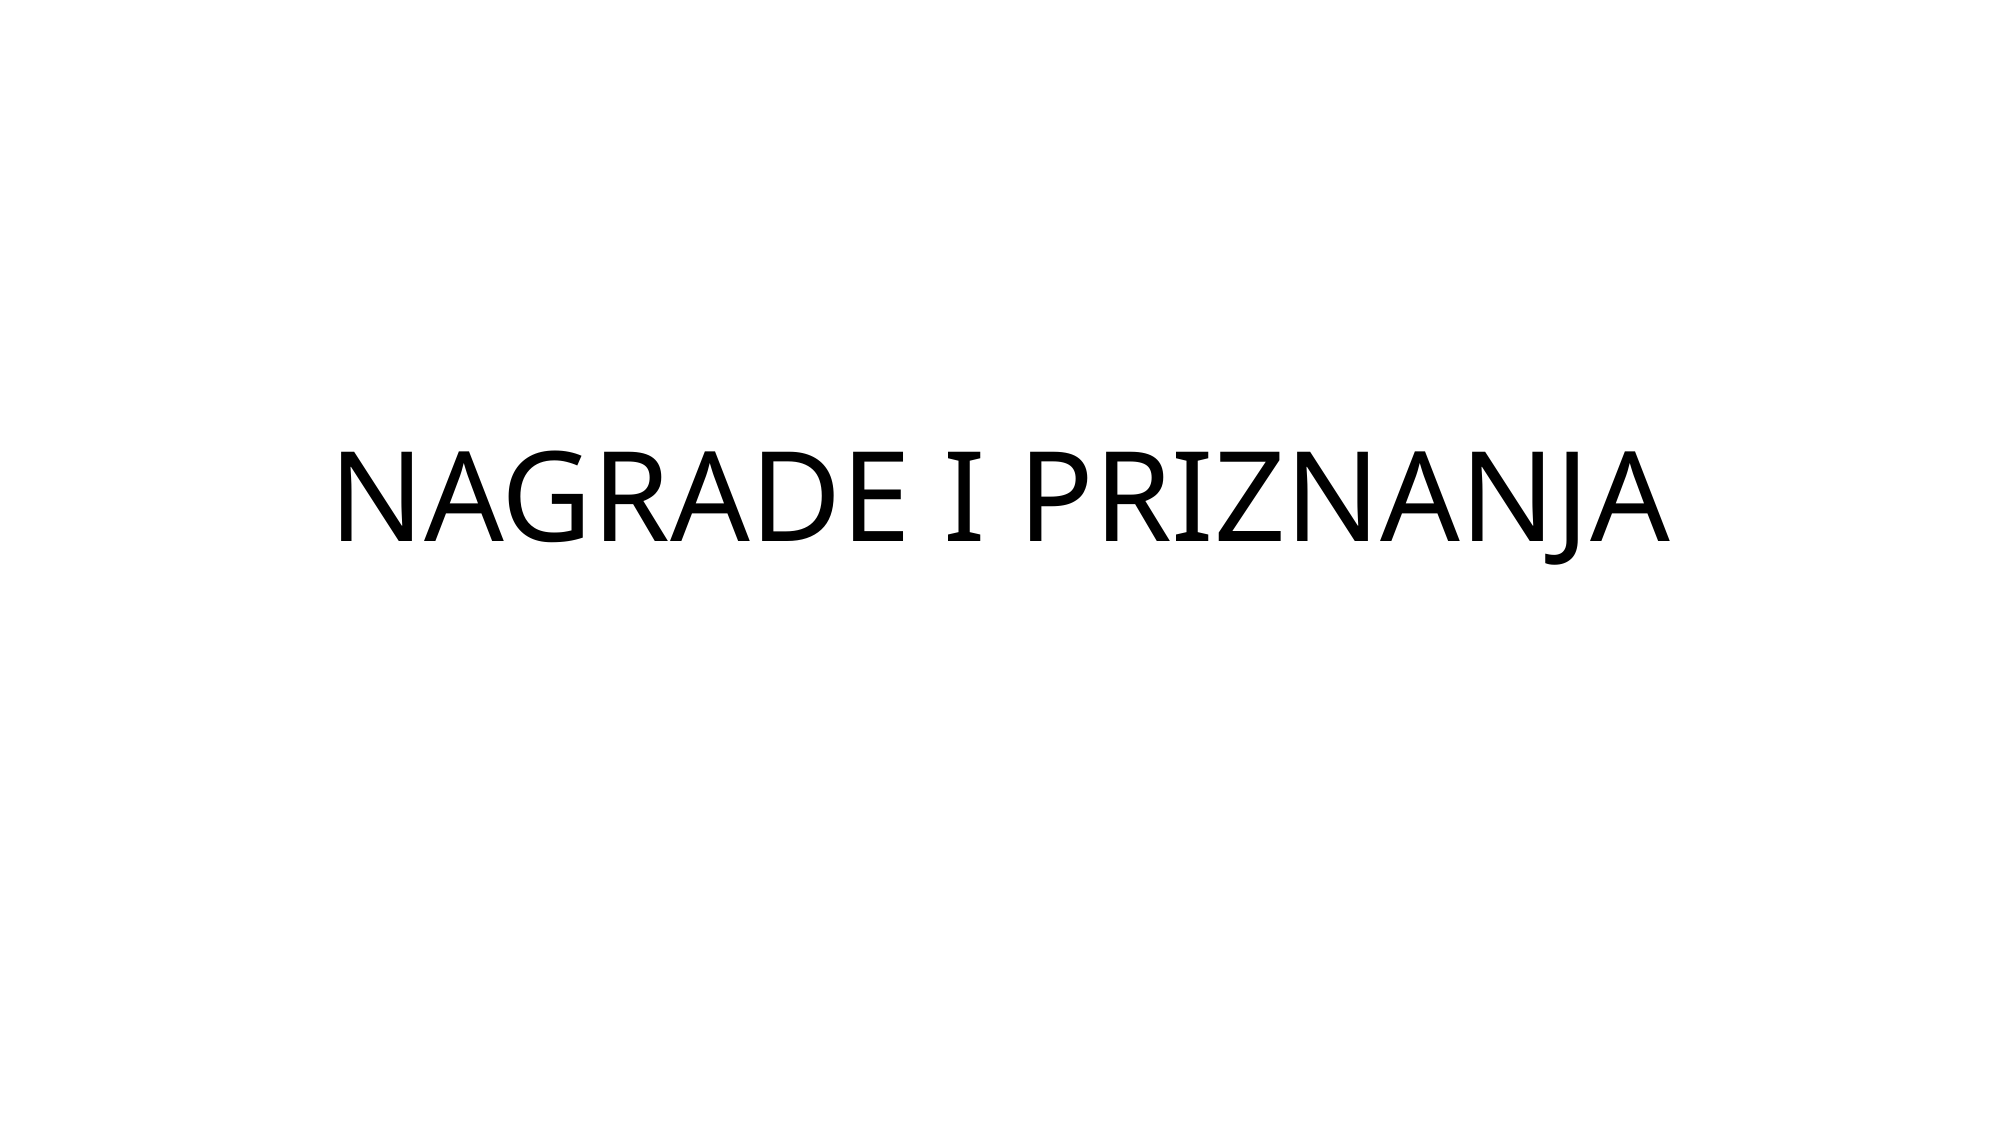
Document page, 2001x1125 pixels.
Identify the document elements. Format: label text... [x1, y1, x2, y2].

title NAGRADE I PRIZNANJA [249, 184, 1750, 576]
